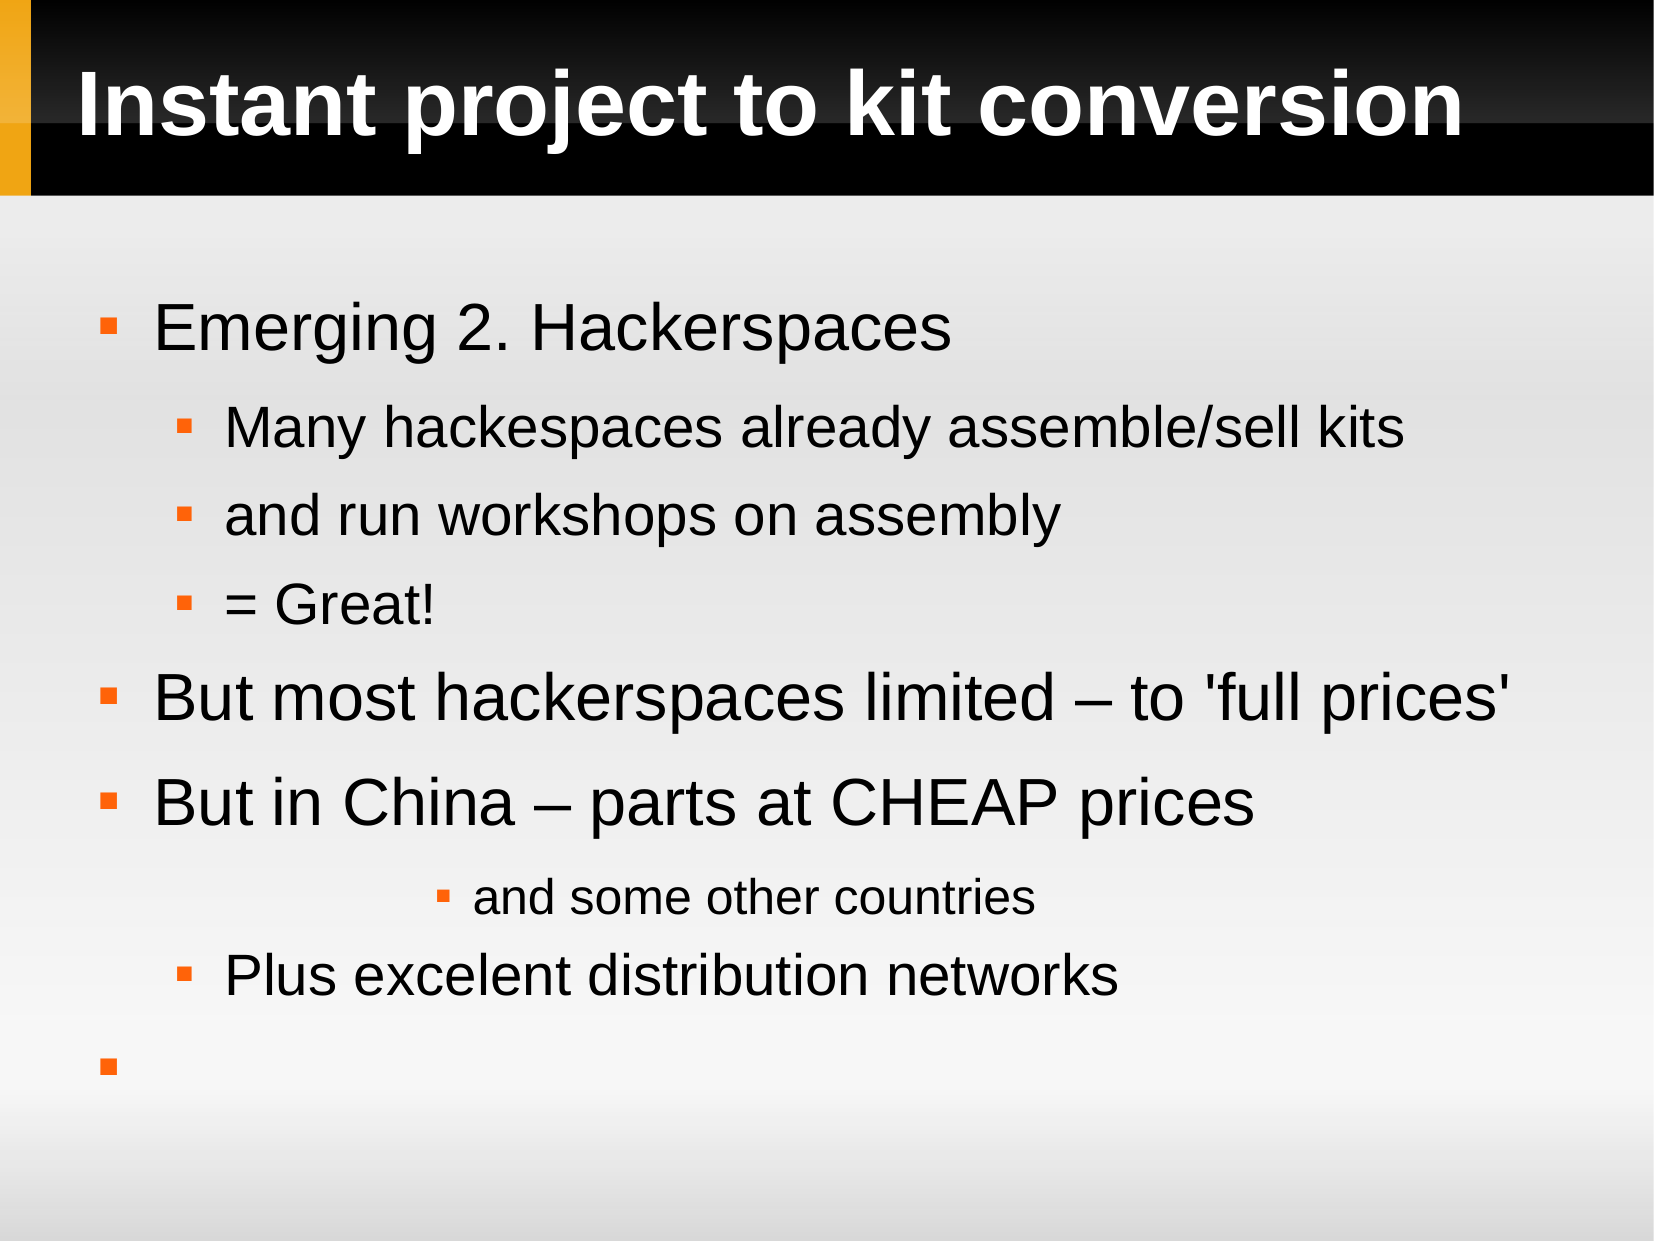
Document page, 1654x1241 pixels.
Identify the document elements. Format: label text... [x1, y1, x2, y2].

list Emerging 2. Hackerspaces Many hackespaces already assemble/sell kits and run workshops on assembly = Great! But most hackerspaces limited – to 'full prices' But in China – parts at CHEAP prices and some other countries Plus excelent distribution networks [82, 290, 1571, 1109]
title Instant project to kit conversion [76, 0, 1565, 208]
picture [0, 0, 1654, 1241]
